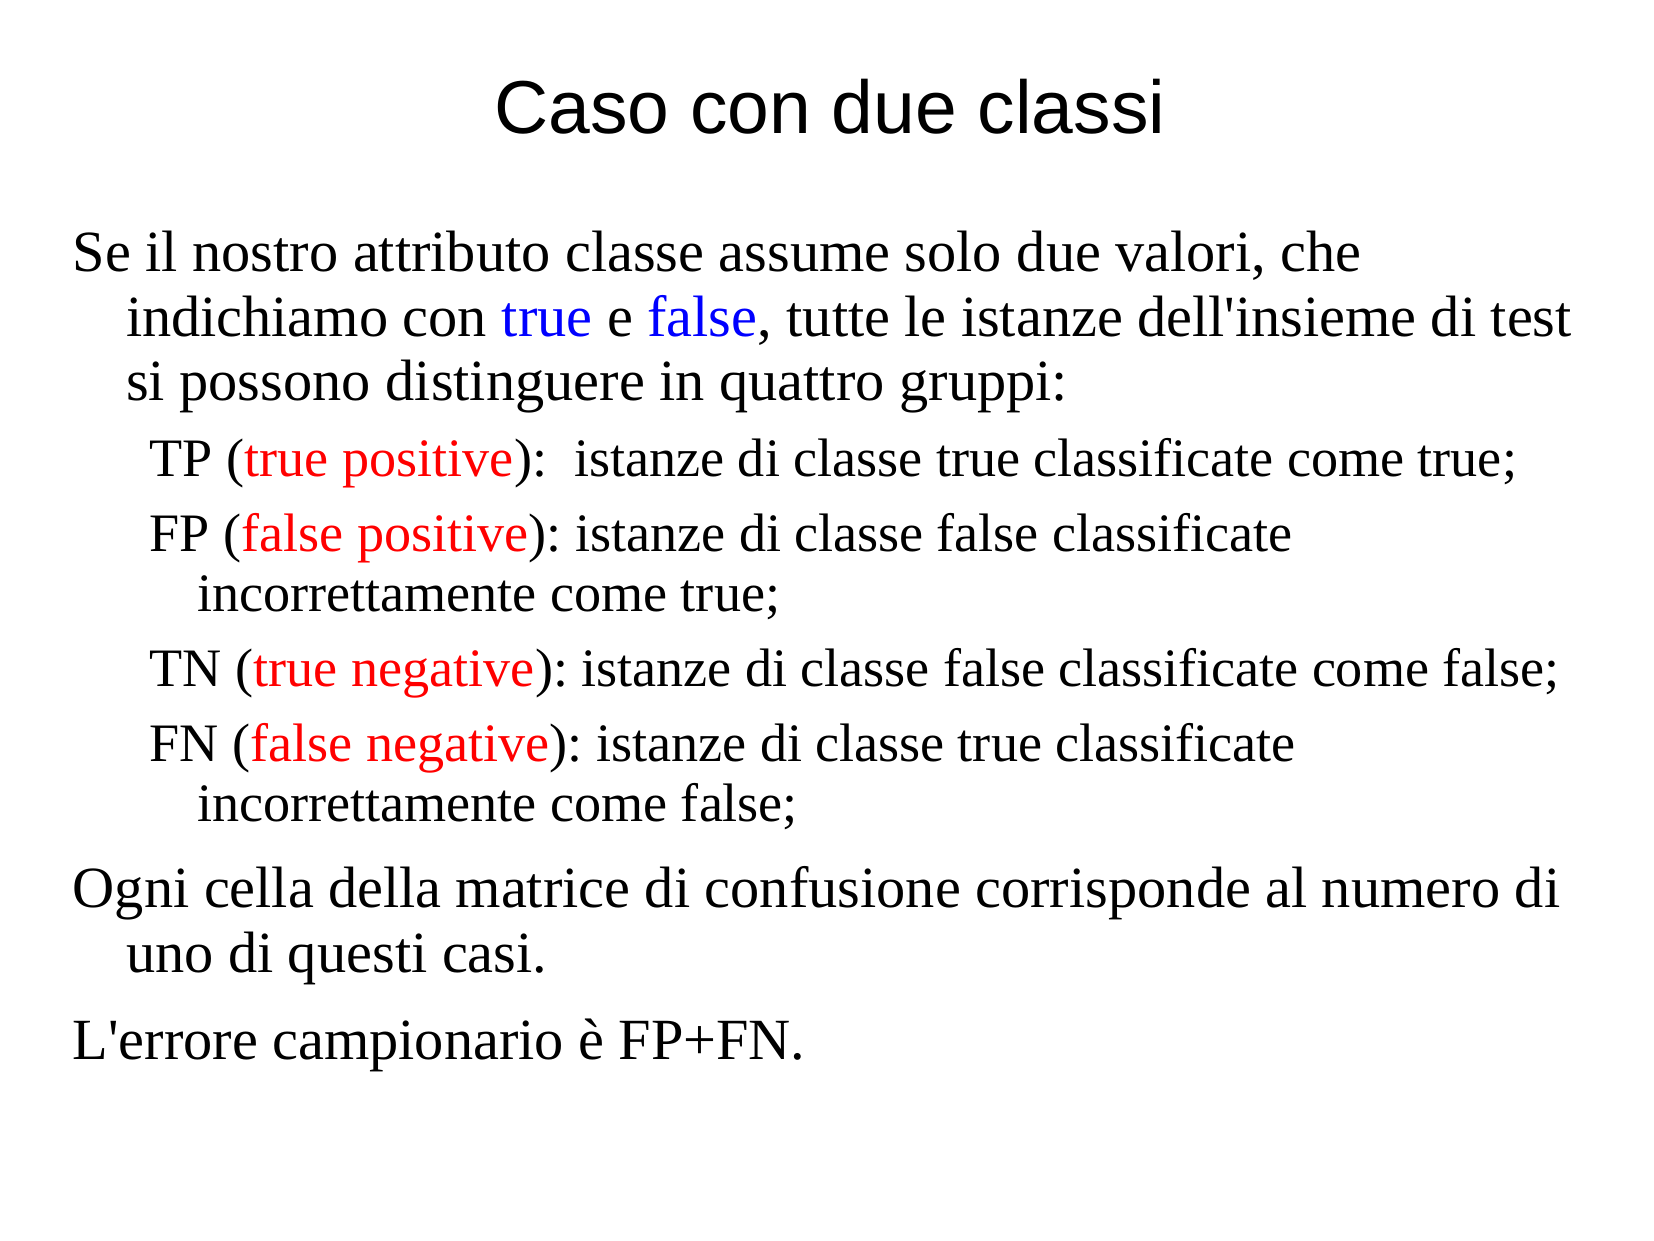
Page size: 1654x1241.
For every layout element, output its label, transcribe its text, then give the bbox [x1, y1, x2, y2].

list Se il nostro attributo classe assume solo due valori, che indichiamo con true e false, tutte le istanze dell'insieme di test si possono distinguere in quattro gruppi: TP (true positive): istanze di classe true classificate come true; FP (false positive): istanze di classe false classificate incorrettamente come true; TN (true negative): istanze di classe false classificate come false; FN (false negative): istanze di classe true classificate incorrettamente come false; Ogni cella della matrice di confusione corrisponde al numero di uno di questi casi. L'errore campionario è FP+FN. [55, 219, 1605, 1179]
title Caso con due classi [52, 42, 1608, 173]
